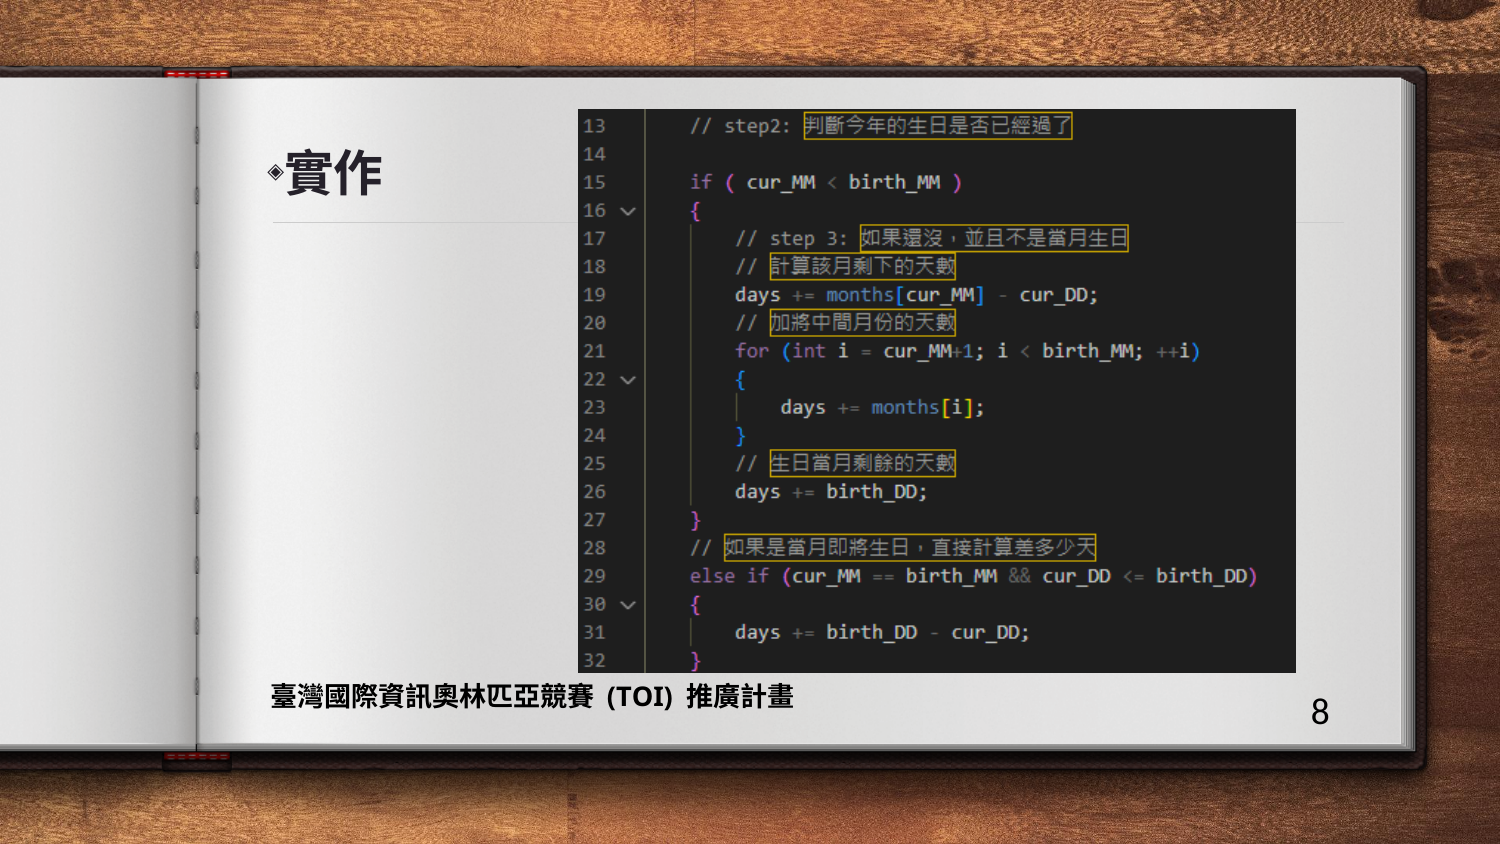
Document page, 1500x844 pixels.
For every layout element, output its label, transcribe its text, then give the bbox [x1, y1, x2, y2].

picture [578, 110, 1296, 673]
list 實作 [252, 126, 578, 216]
text_box 8 [1295, 672, 1386, 737]
